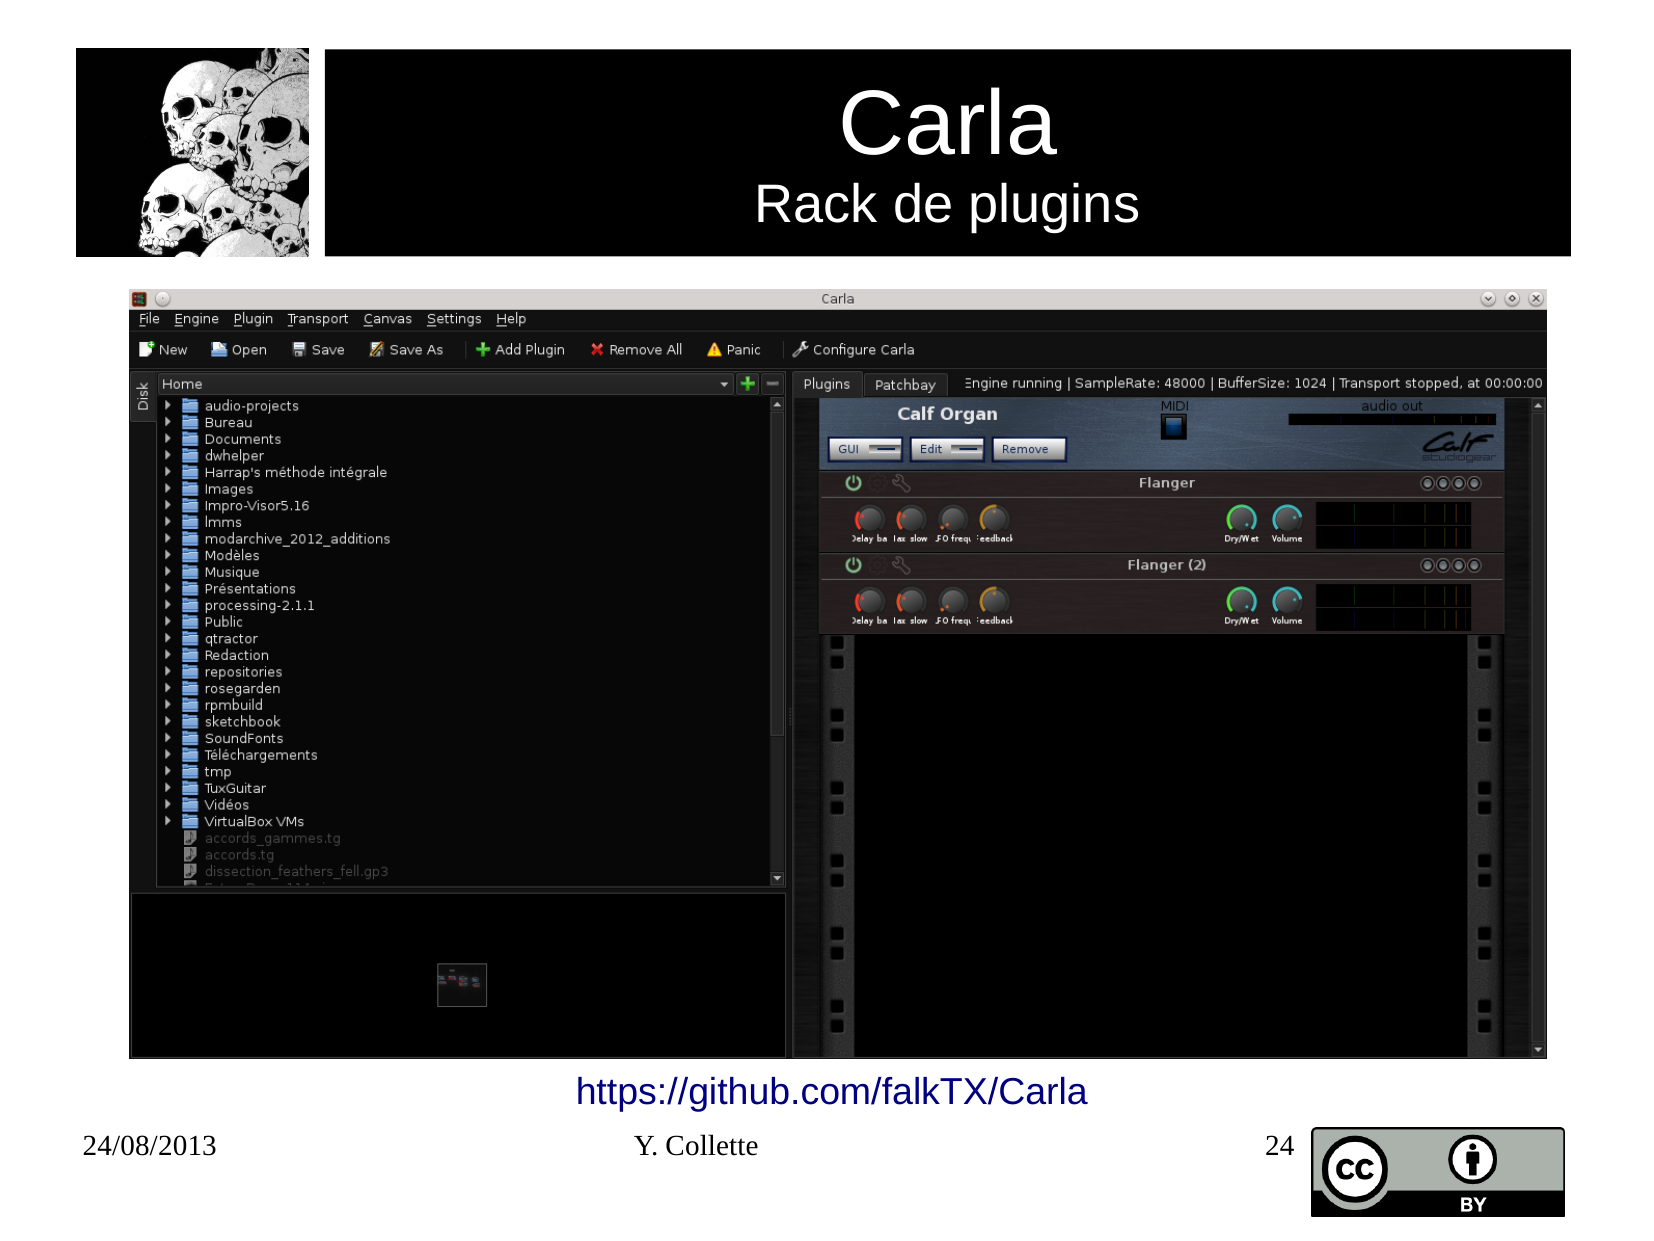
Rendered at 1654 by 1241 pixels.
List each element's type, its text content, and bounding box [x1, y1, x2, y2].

title Carla Rack de plugins [324, 49, 1571, 257]
text_box https://github.com/falkTX/Carla [561, 1062, 1105, 1120]
picture [129, 289, 1547, 1059]
picture [76, 48, 309, 257]
picture [1311, 1127, 1565, 1217]
